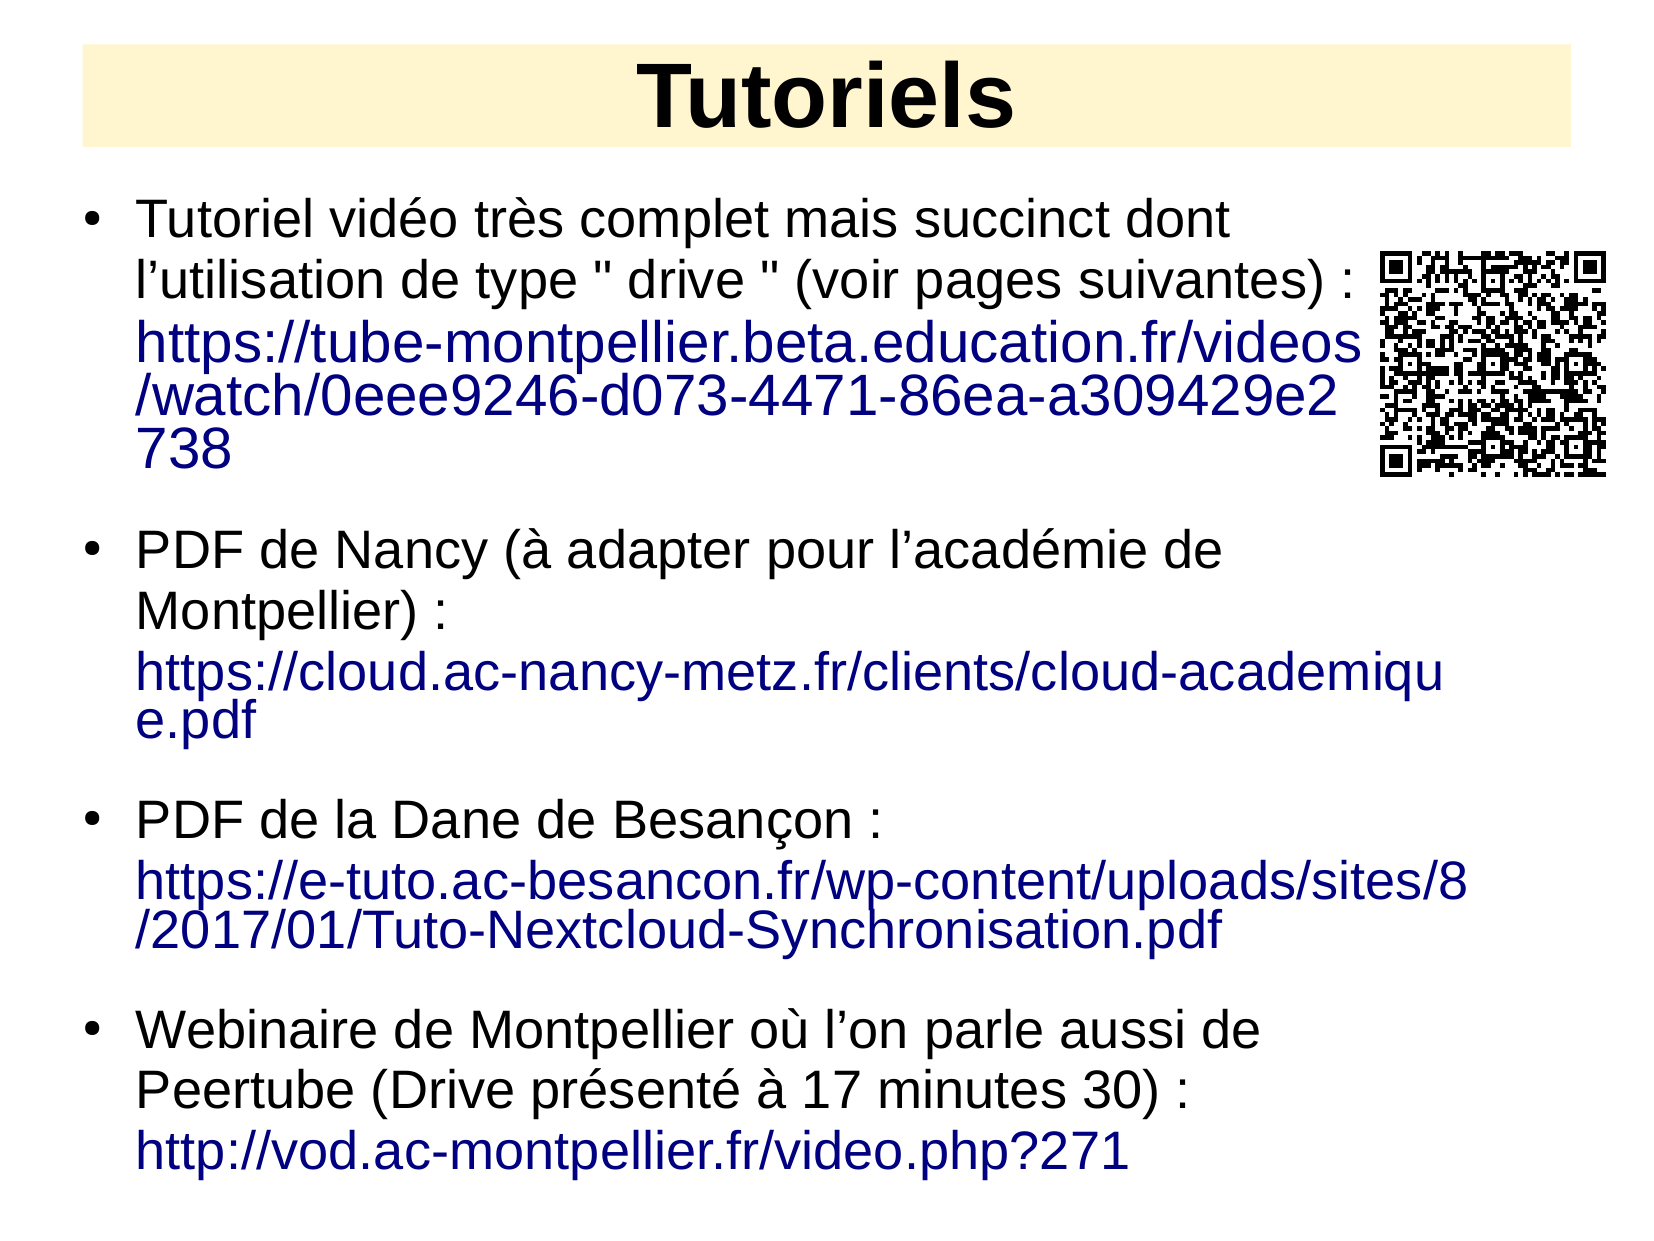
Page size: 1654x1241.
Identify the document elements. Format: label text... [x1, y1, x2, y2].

list Tutoriel vidéo très complet mais succinct dont l’utilisation de type " drive " (voir pages suivantes) :https://tube-montpellier.beta.education.fr/videos/watch/0eee9246-d073-4471-86ea-a309429e2738 PDF de Nancy (à adapter pour l’académie de Montpellier) : https://cloud.ac-nancy-metz.fr/clients/cloud-academique.pdf PDF de la Dane de Besançon : https://e-tuto.ac-besancon.fr/wp-content/uploads/sites/8/2017/01/Tuto-Nextcloud-Synchronisation.pdf Webinaire de Montpellier où l’on parle aussi de Peertube (Drive présenté à 17 minutes 30) : http://vod.ac-montpellier.fr/video.php?271 [64, 188, 1475, 1200]
picture [1380, 251, 1606, 477]
title Tutoriels [82, 44, 1571, 147]
